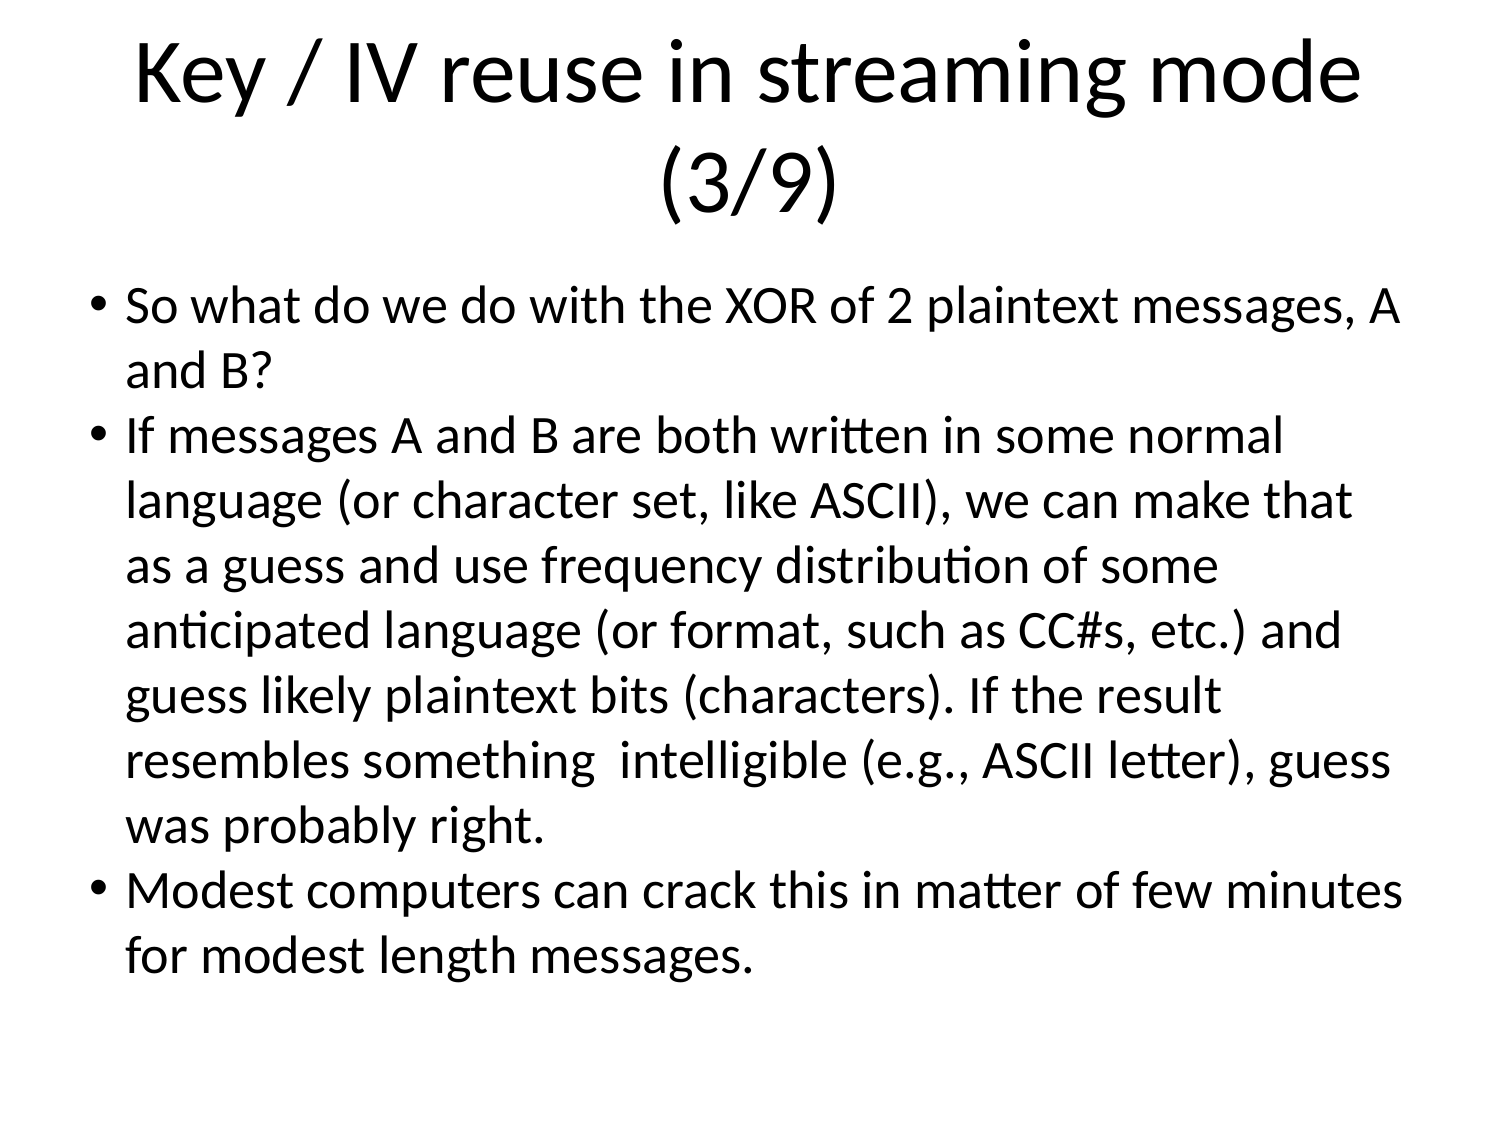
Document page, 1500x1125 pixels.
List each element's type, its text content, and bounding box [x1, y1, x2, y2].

text_box So what do we do with the XOR of 2 plaintext messages, A and B? If messages A and B are both written in some normal language (or character set, like ASCII), we can make that as a guess and use frequency distribution of some anticipated language (or format, such as CC#s, etc.) and guess likely plaintext bits (characters). If the result resembles something intelligible (e.g., ASCII letter), guess was probably right. Modest computers can crack this in matter of few minutes for modest length messages. [75, 262, 1425, 1065]
text_box Key / IV reuse in streaming mode (3/9) [75, 27, 1425, 215]
